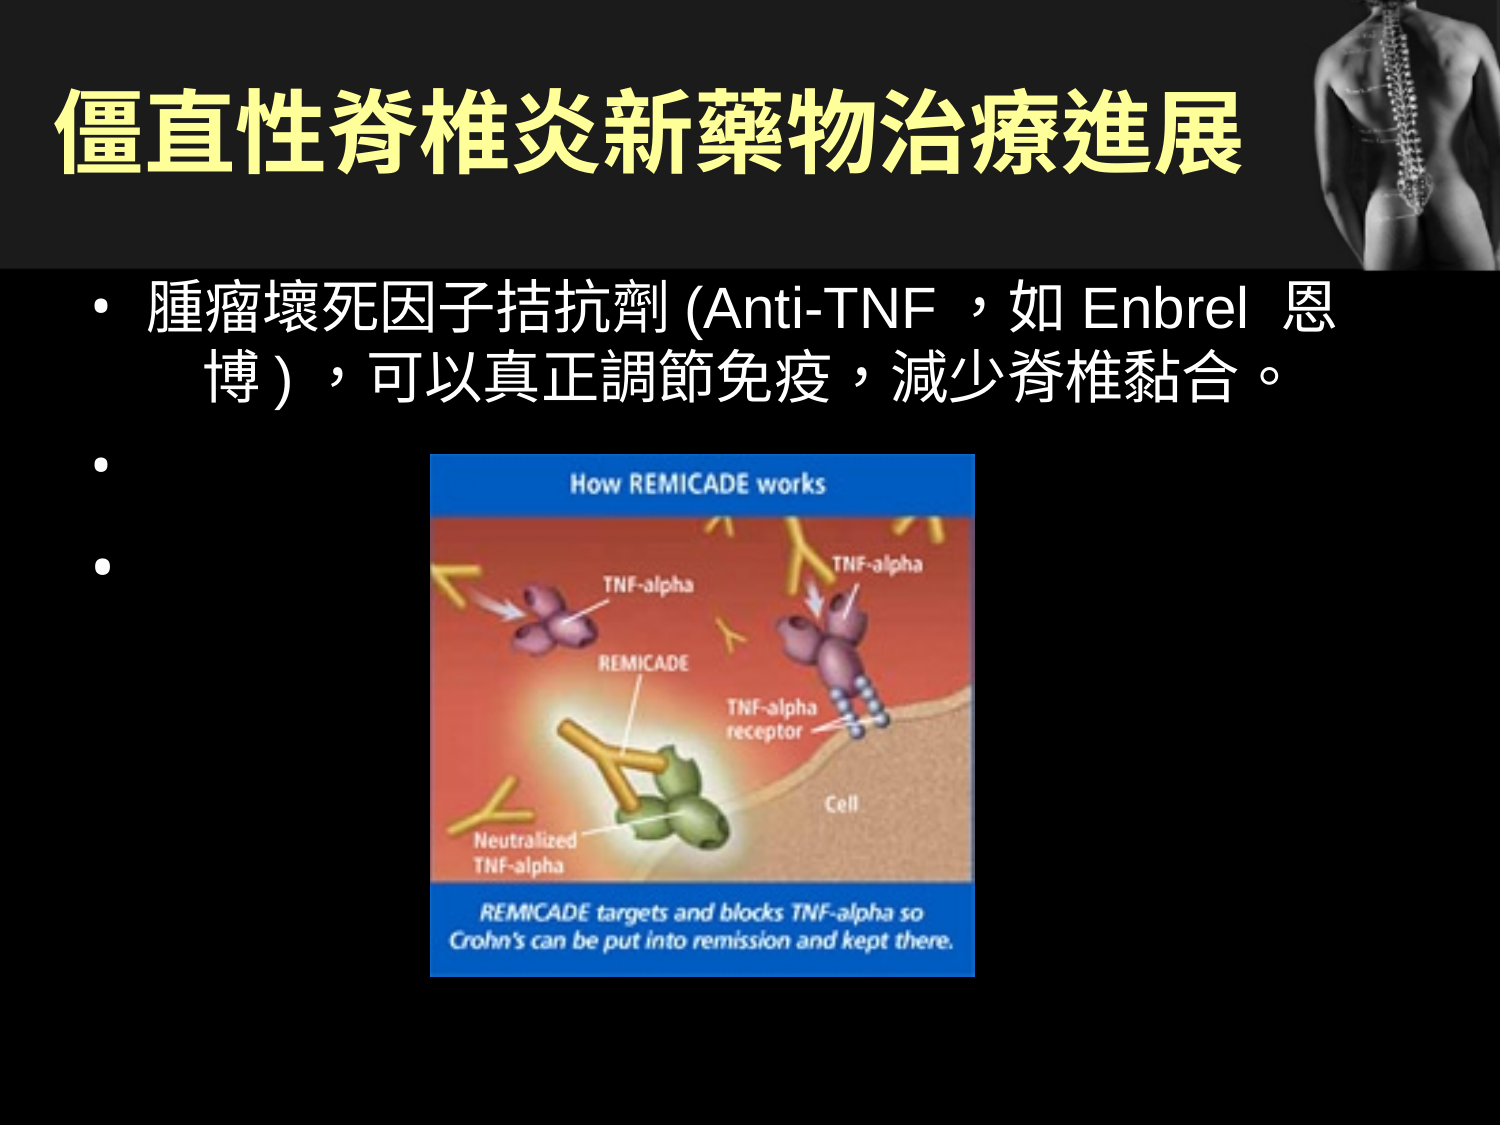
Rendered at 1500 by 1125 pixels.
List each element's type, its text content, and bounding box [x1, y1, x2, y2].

picture [430, 454, 975, 977]
list 腫瘤壞死因子拮抗劑(Anti-TNF，如Enbrel 恩博)，可以真正調節免疫，減少脊椎黏合。 [75, 262, 1447, 1007]
title 僵直性脊椎炎新藥物治療進展 [37, 32, 1300, 228]
